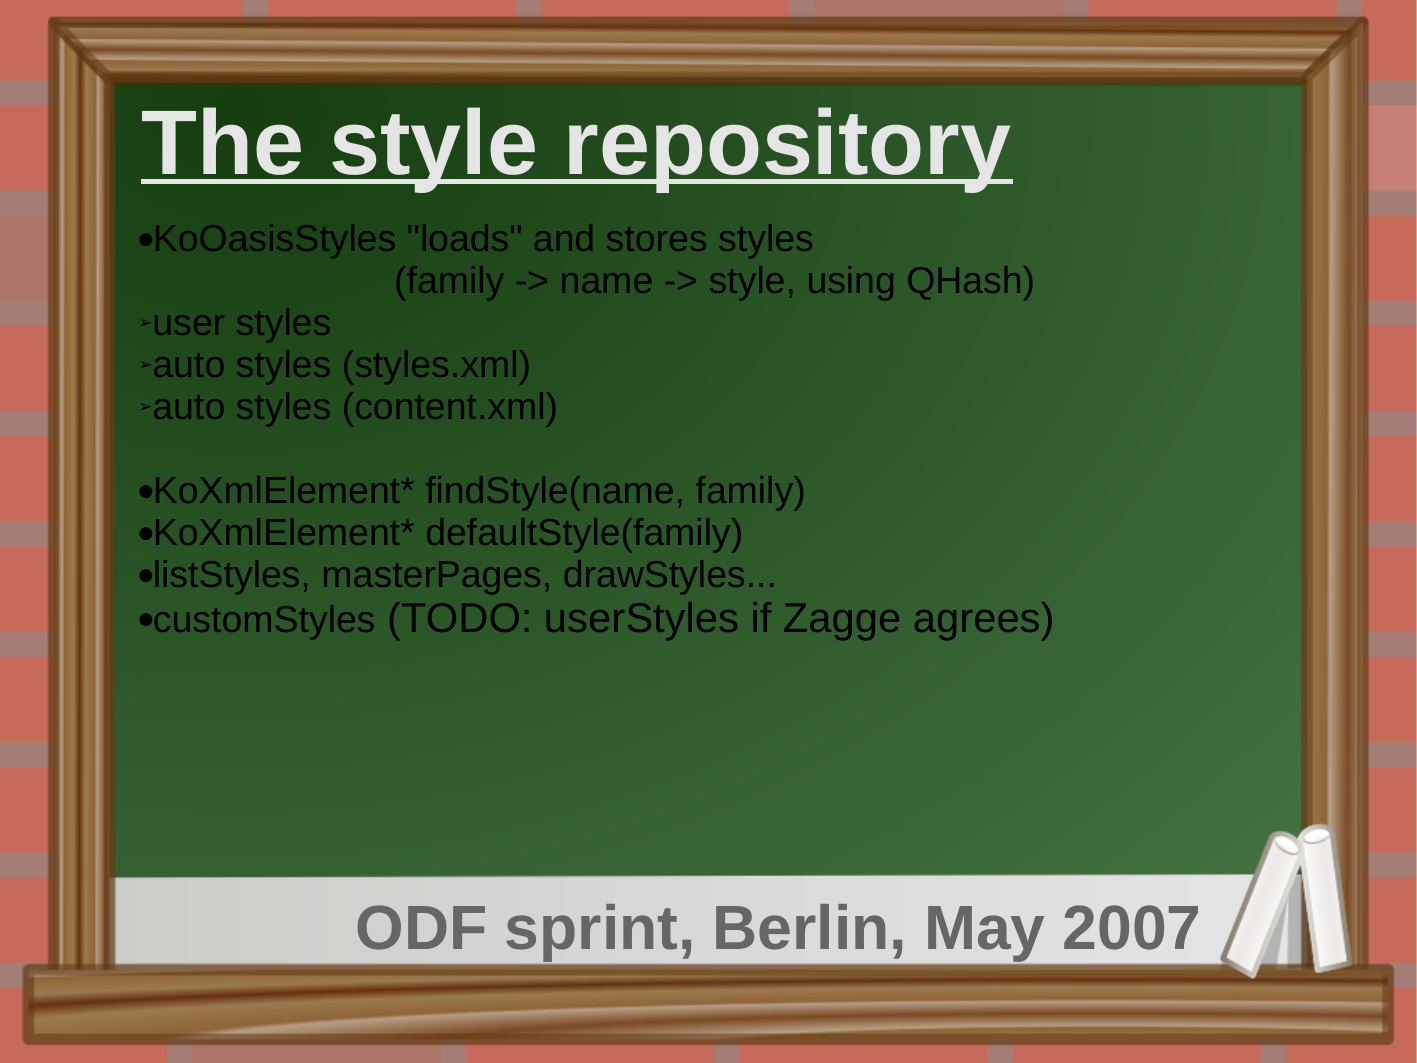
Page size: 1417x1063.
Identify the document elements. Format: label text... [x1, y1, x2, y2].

text_box The style repository [126, 83, 1308, 205]
picture [0, 0, 1417, 1063]
text_box KoOasisStyles "loads" and stores styles (family -> name -> style, using QHash) user styles auto styles (styles.xml) auto styles (content.xml) KoXmlElement* findStyle(name, family) KoXmlElement* defaultStyle(family) listStyles, masterPages, drawStyles... customStyles (TODO: userStyles if Zagge agrees) [123, 210, 1307, 882]
